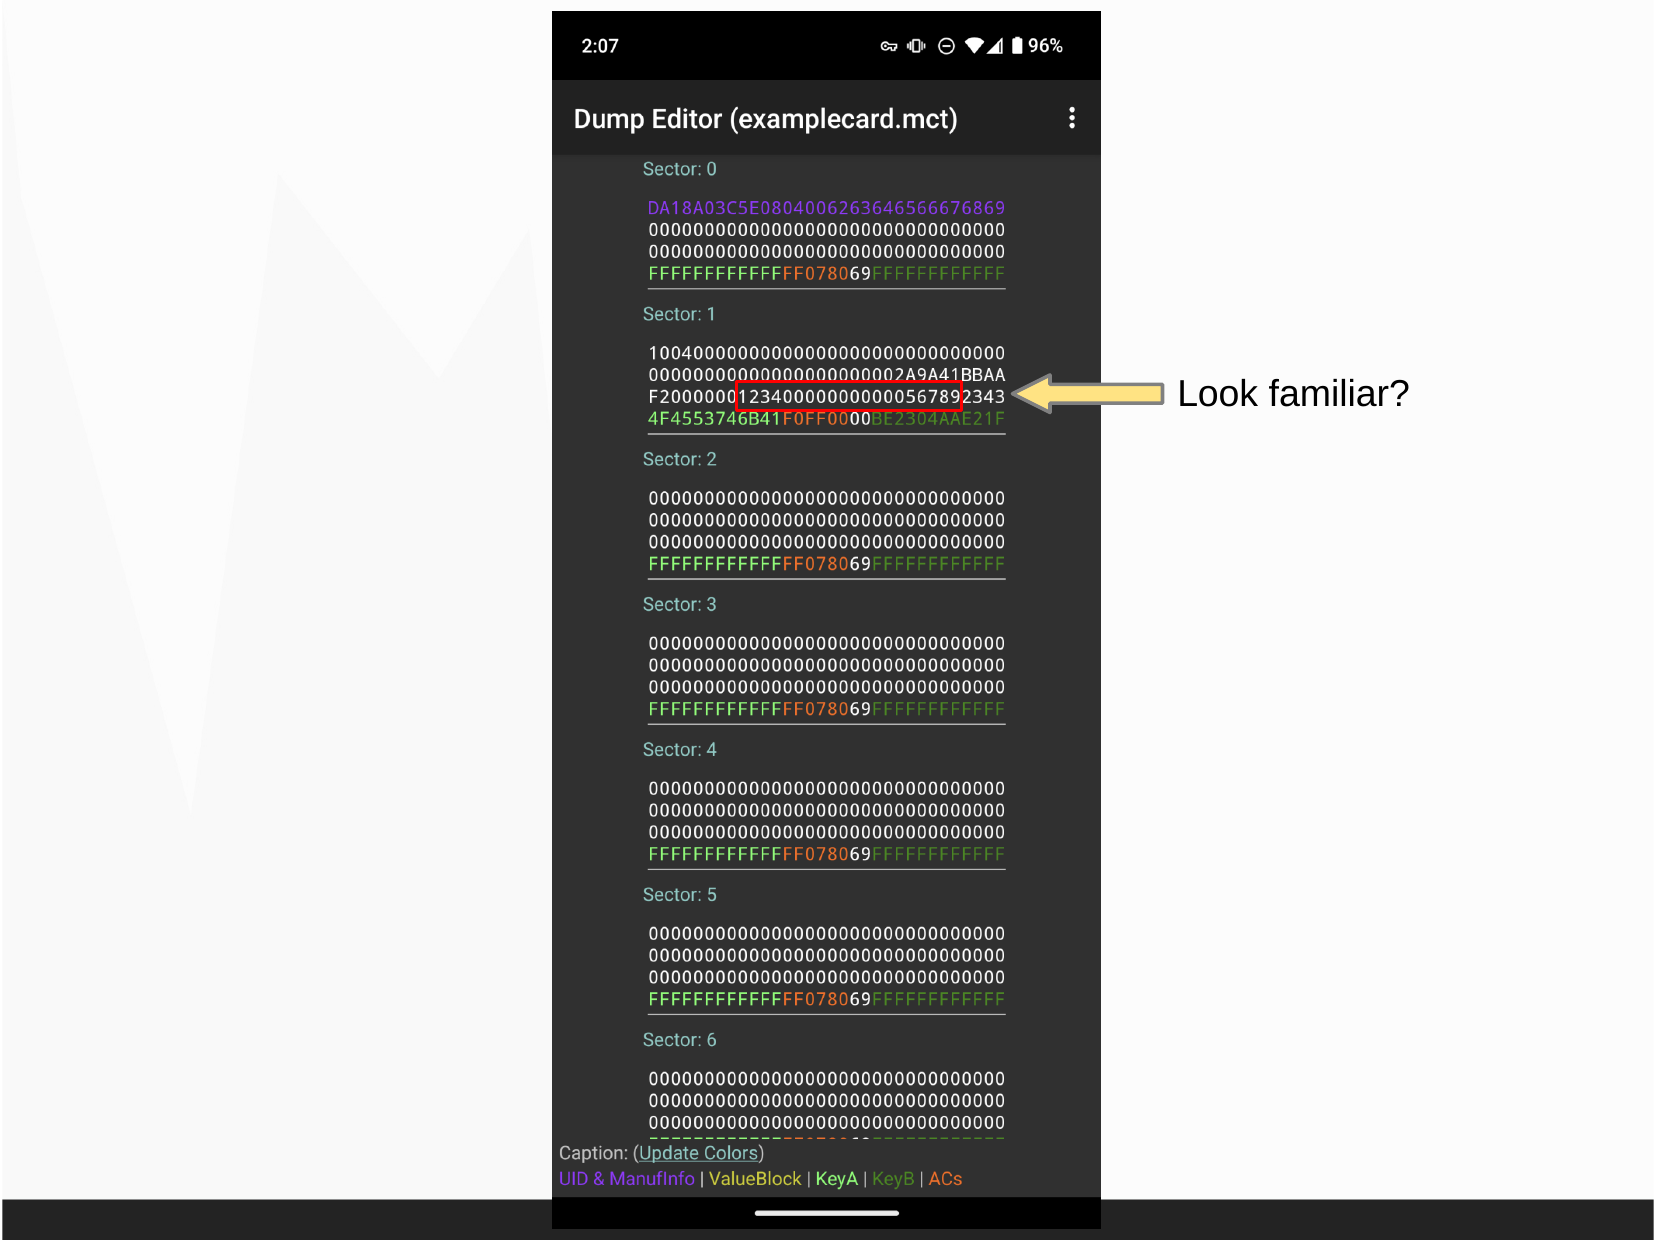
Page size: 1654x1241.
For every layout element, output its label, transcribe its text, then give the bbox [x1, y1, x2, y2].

text_box Look familiar? [1162, 364, 1426, 422]
picture [2, 0, 1654, 1241]
text_box [1012, 374, 1162, 413]
